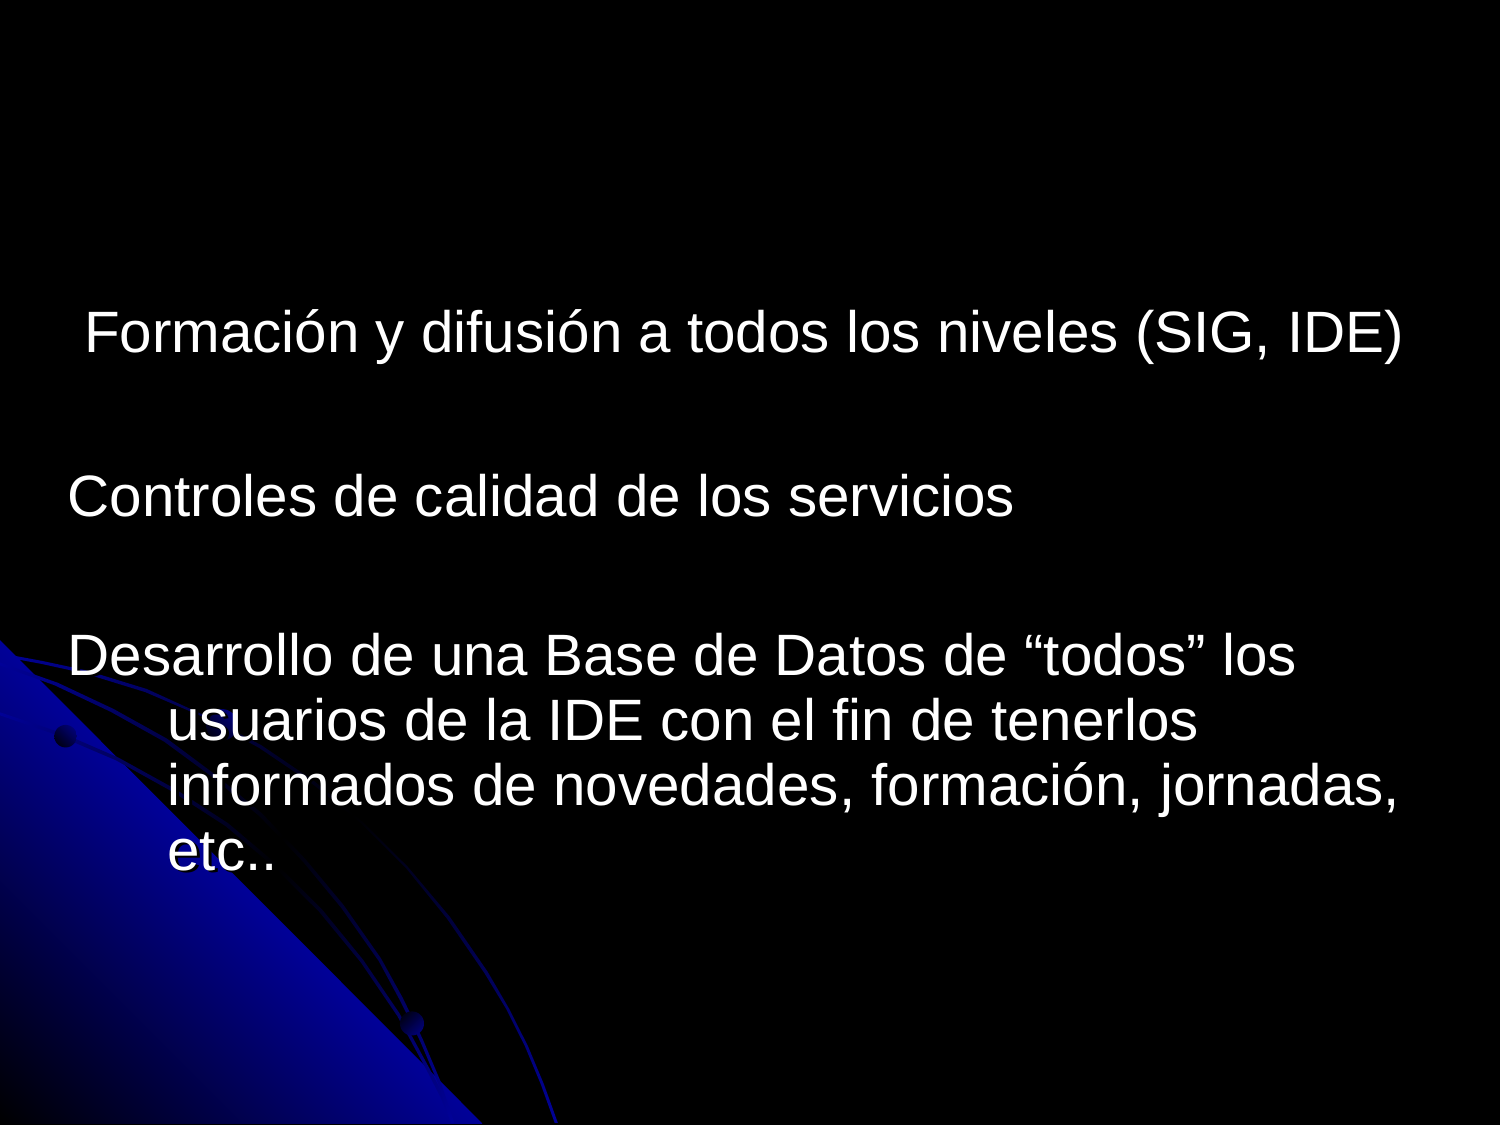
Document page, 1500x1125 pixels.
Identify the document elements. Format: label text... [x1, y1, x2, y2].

list Formación y difusión a todos los niveles (SIG, IDE)‏ Controles de calidad de los servicios Desarrollo de una Base de Datos de “todos” los usuarios de la IDE con el fin de tenerlos informados de novedades, formación, jornadas, etc.. [53, 113, 1500, 1125]
